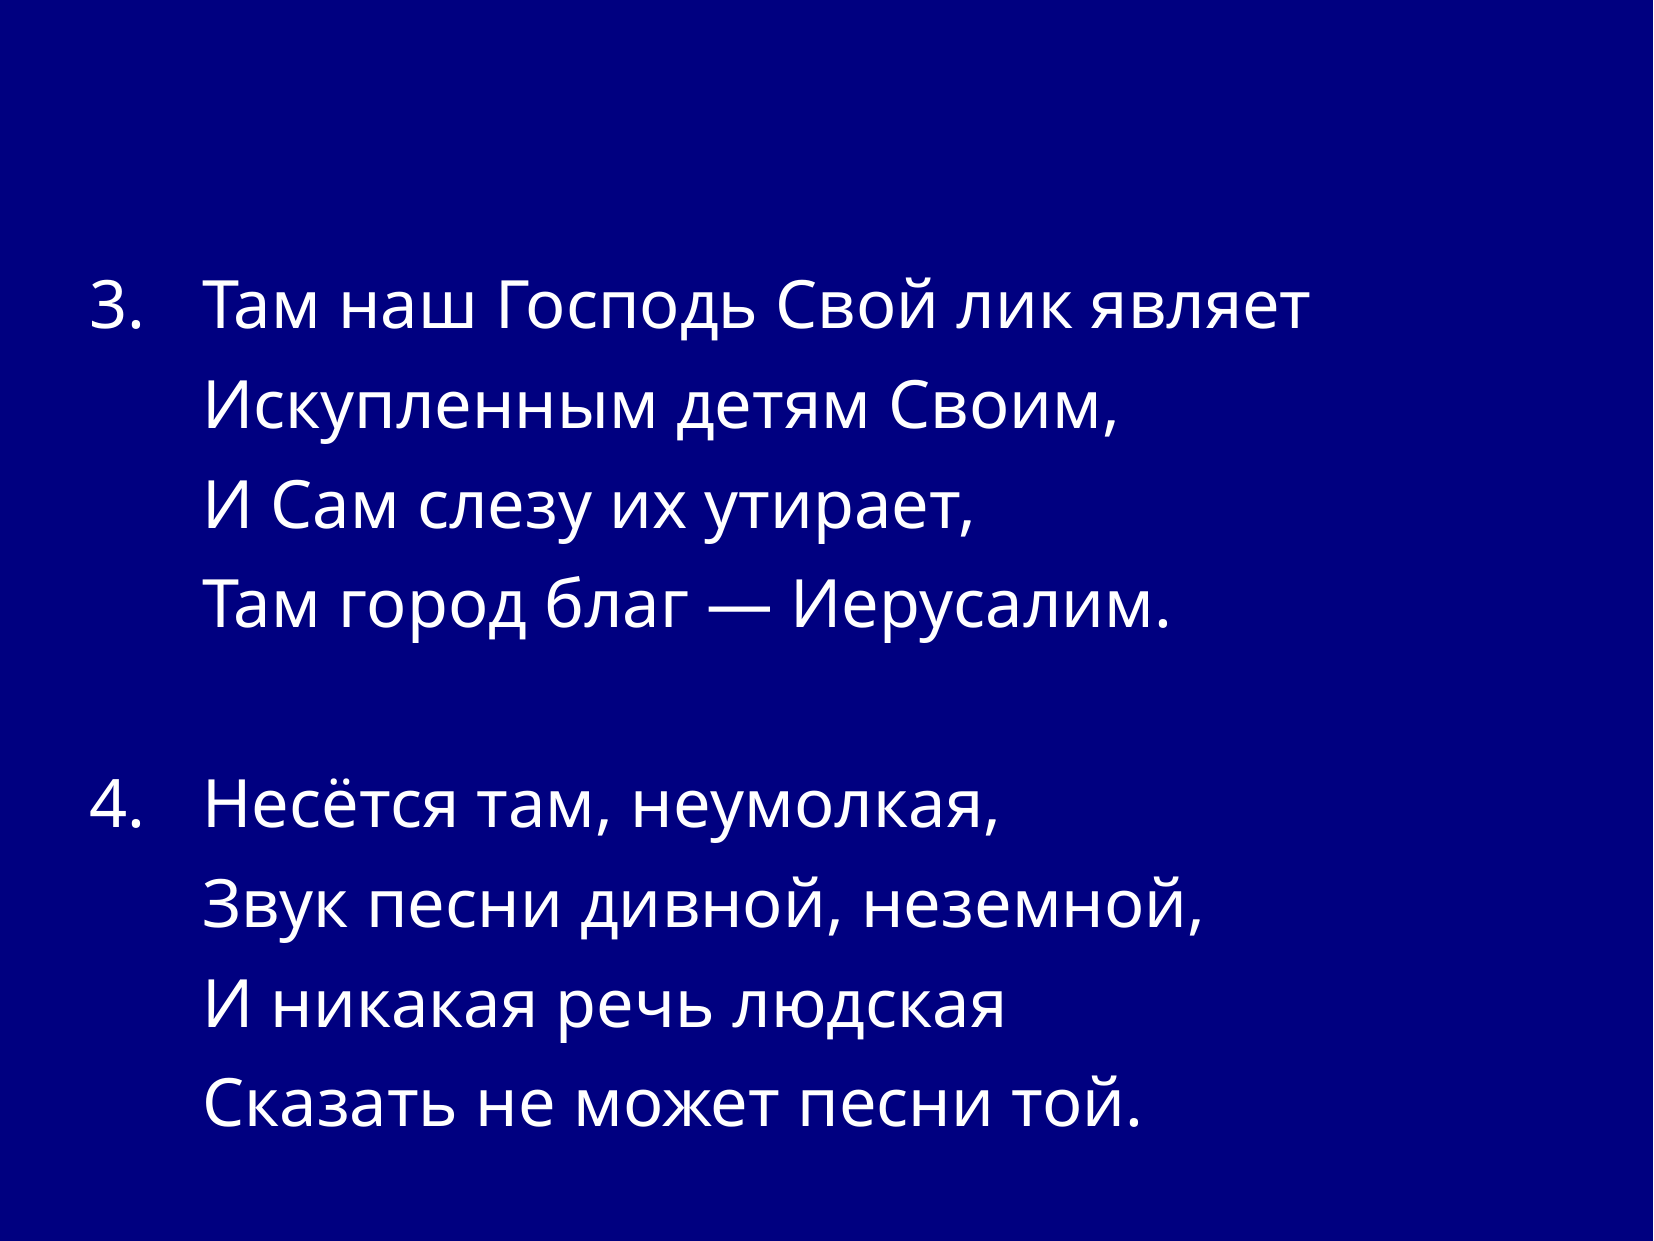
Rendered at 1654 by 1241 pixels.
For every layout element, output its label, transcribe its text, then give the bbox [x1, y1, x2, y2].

text_box 3. Там наш Господь Свой лик являет Искупленным детям Своим, И Сам слезу их утирает, Там город благ — Иерусалим. 4. Несётся там, неумолкая, Звук песни дивной, неземной, И никакая речь людская Сказать не может песни той. [75, 150, 1576, 1163]
